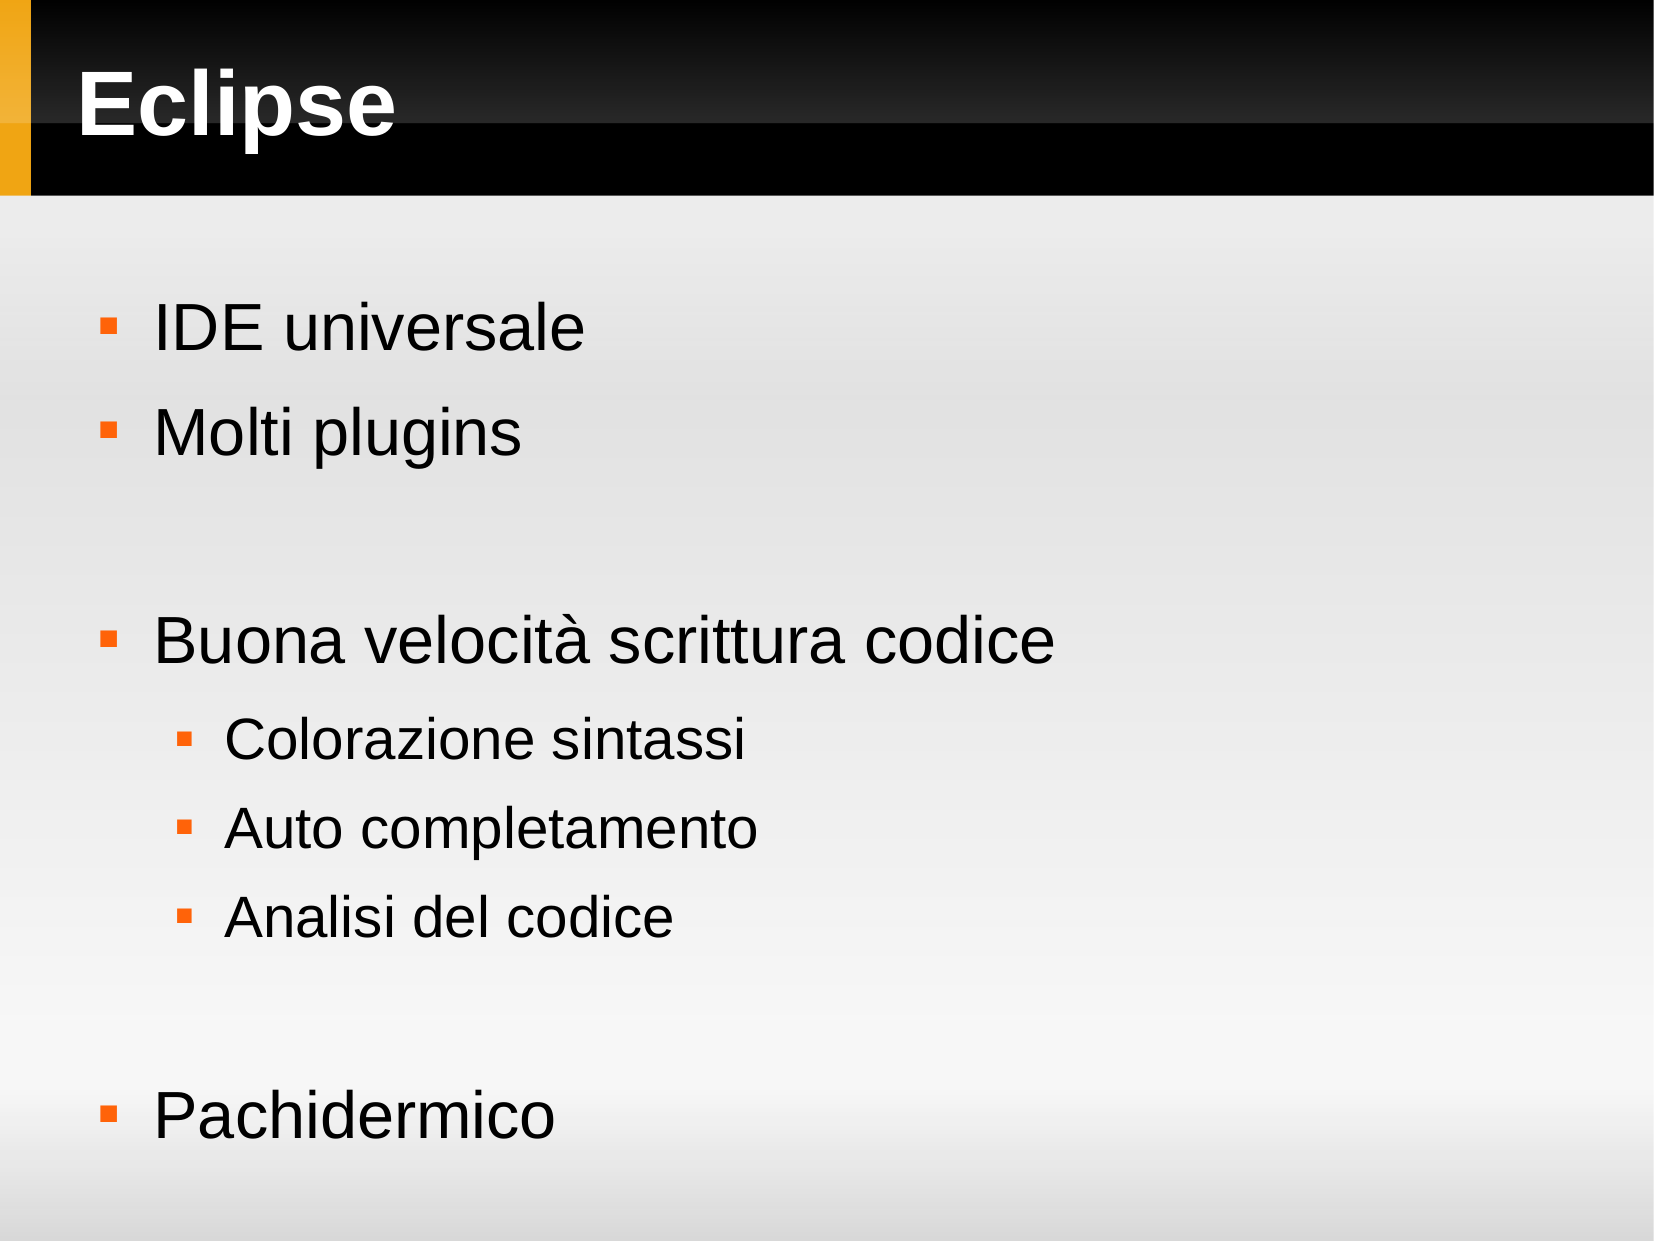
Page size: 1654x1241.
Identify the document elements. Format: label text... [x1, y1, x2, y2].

picture [0, 0, 1654, 1241]
list IDE universale Molti plugins Buona velocità scrittura codice Colorazione sintassi Auto completamento Analisi del codice Pachidermico [82, 290, 1571, 1153]
title Eclipse [76, 7, 1565, 200]
